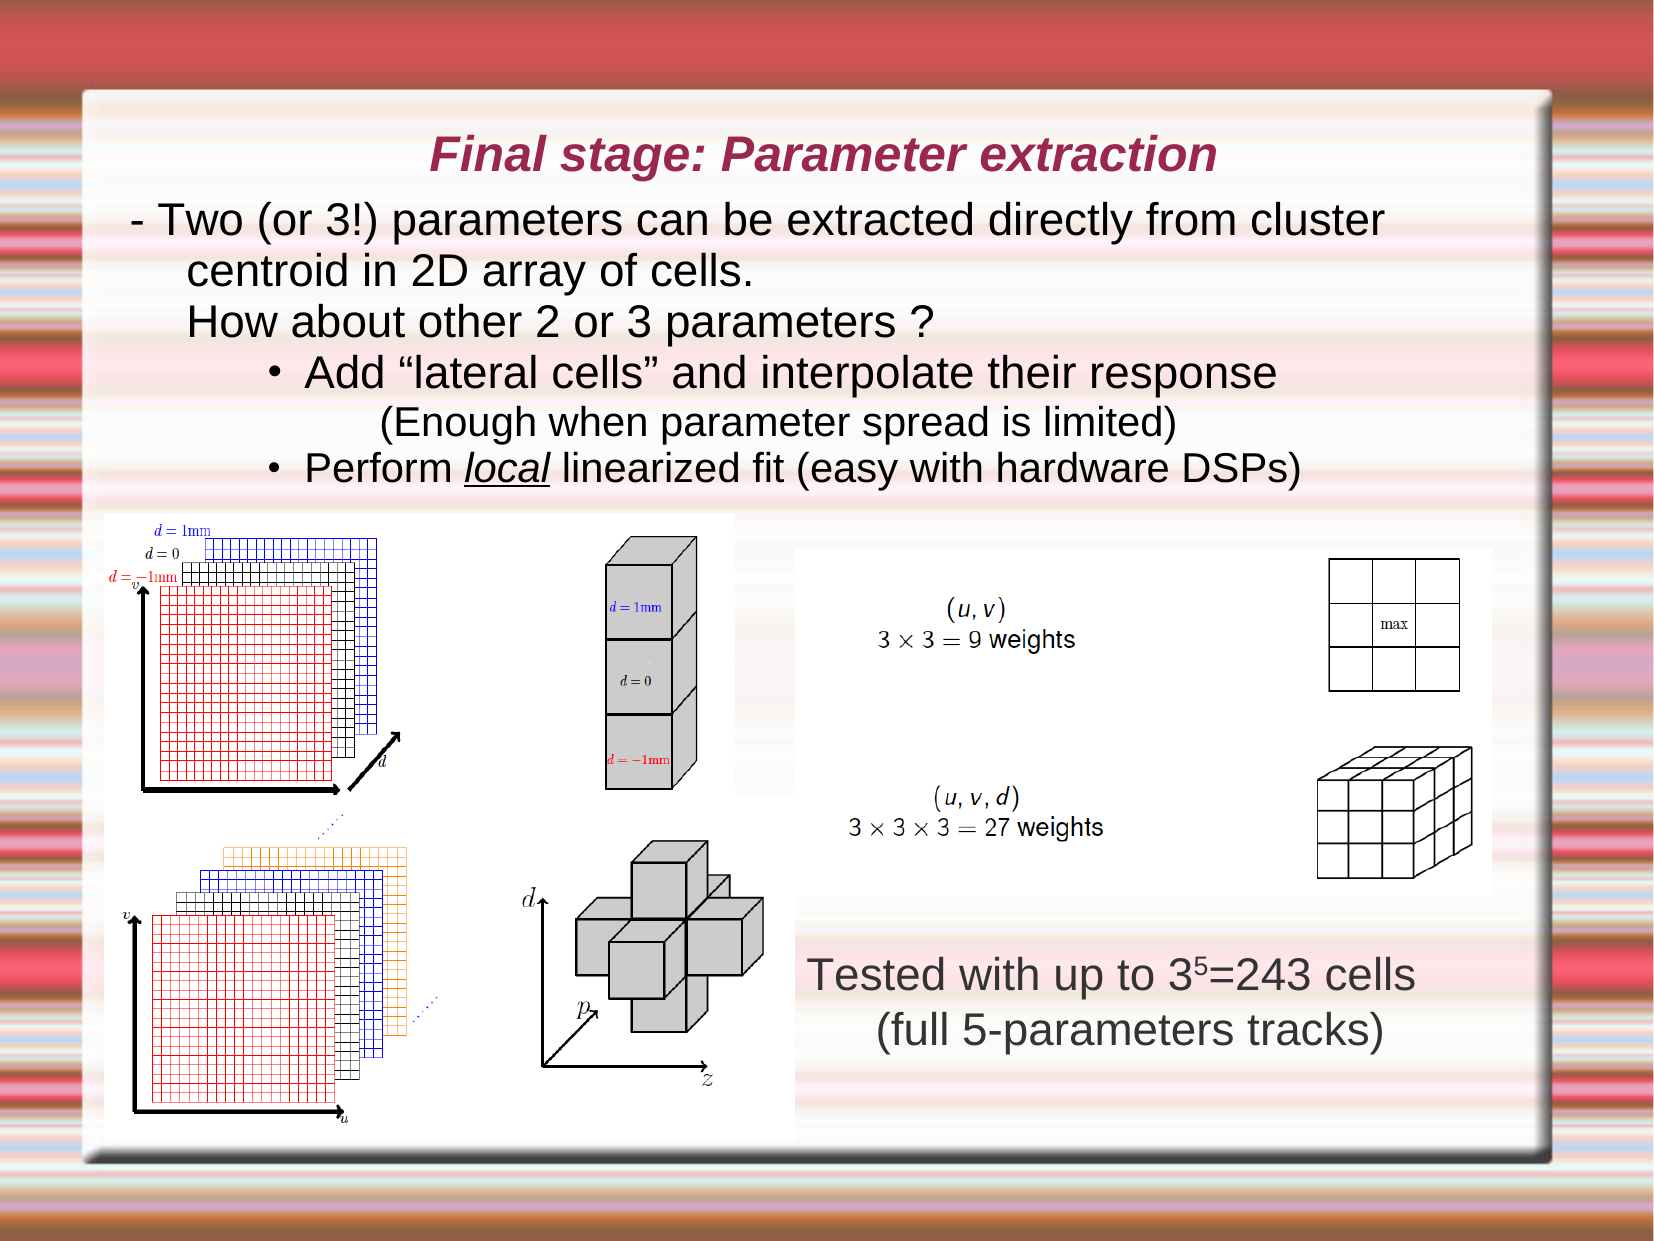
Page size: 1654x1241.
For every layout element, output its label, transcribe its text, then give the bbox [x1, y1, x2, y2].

text_box - Two (or 3!) parameters can be extracted directly from cluster centroid in 2D array of cells. How about other 2 or 3 parameters ? Add “lateral cells” and interpolate their response (Enough when parameter spread is limited) Perform local linearized fit (easy with hardware DSPs) [104, 191, 1486, 406]
text_box Tested with up to 35=243 cells (full 5-parameters tracks) [794, 941, 1485, 1097]
text_box Final stage: Parameter extraction [118, 90, 1531, 211]
picture [0, 0, 1654, 1241]
